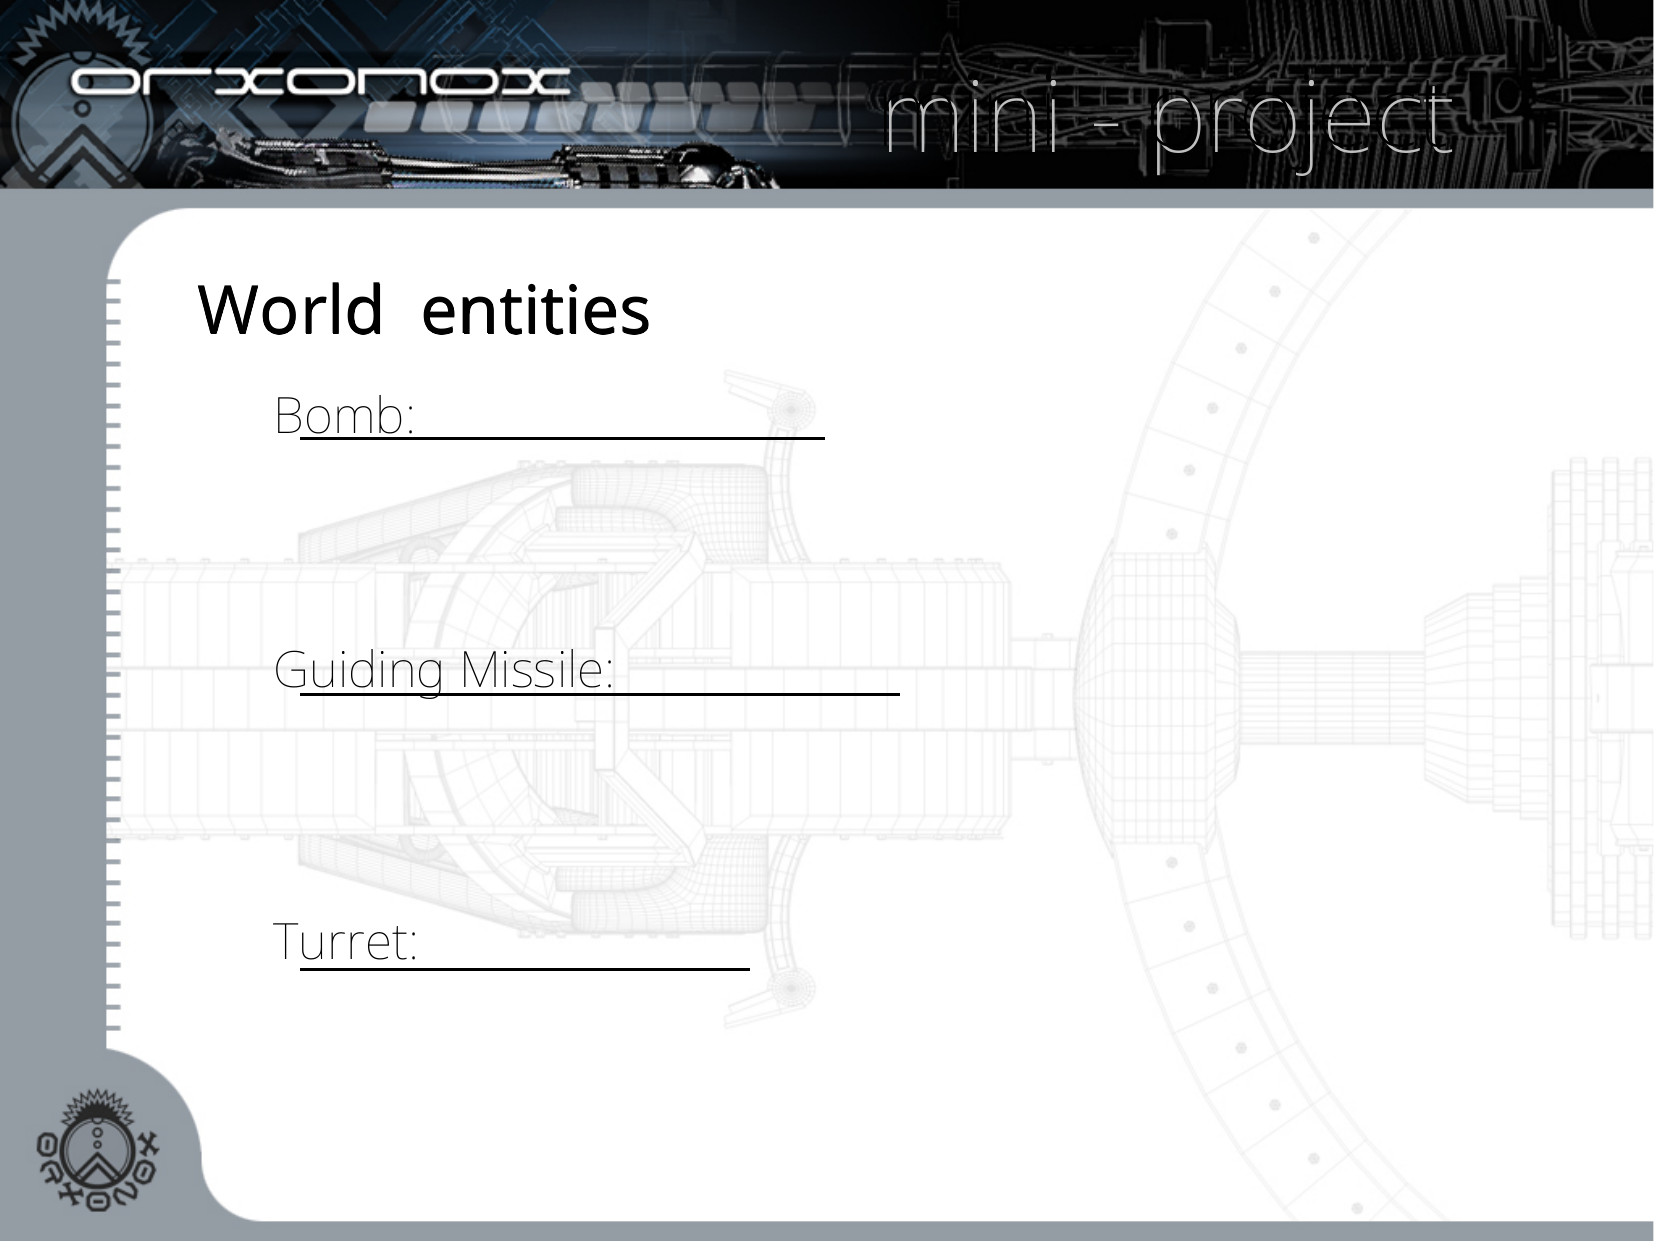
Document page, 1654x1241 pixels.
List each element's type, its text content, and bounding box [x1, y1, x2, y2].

text_box Turret: [223, 898, 504, 968]
picture [0, 0, 1654, 1241]
text_box World entities [197, 262, 1029, 290]
text_box Bomb: [223, 372, 488, 442]
text_box Guiding Missile: [223, 626, 747, 696]
text_box mini - project [824, 32, 1645, 156]
